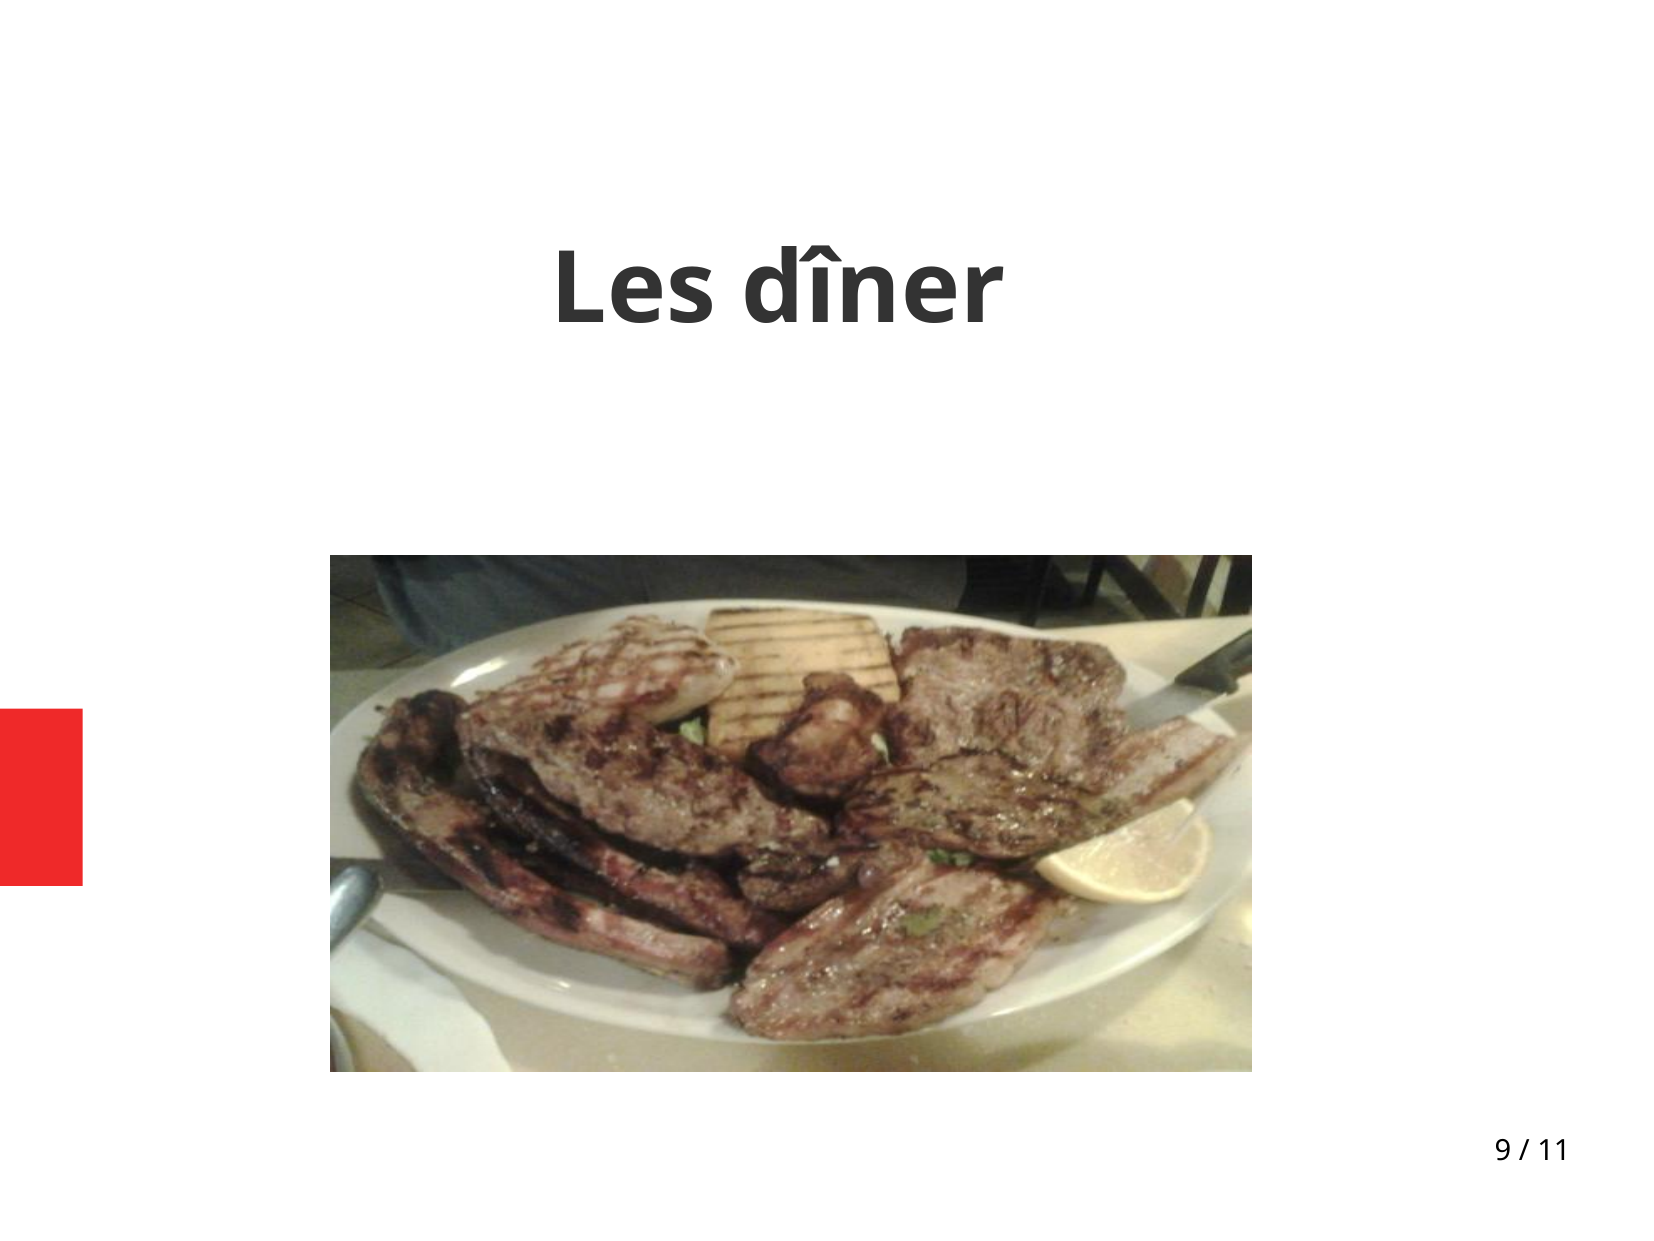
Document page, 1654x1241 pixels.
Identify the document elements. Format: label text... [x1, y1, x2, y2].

picture [330, 555, 1252, 1072]
title Les dîner [82, 165, 1489, 402]
